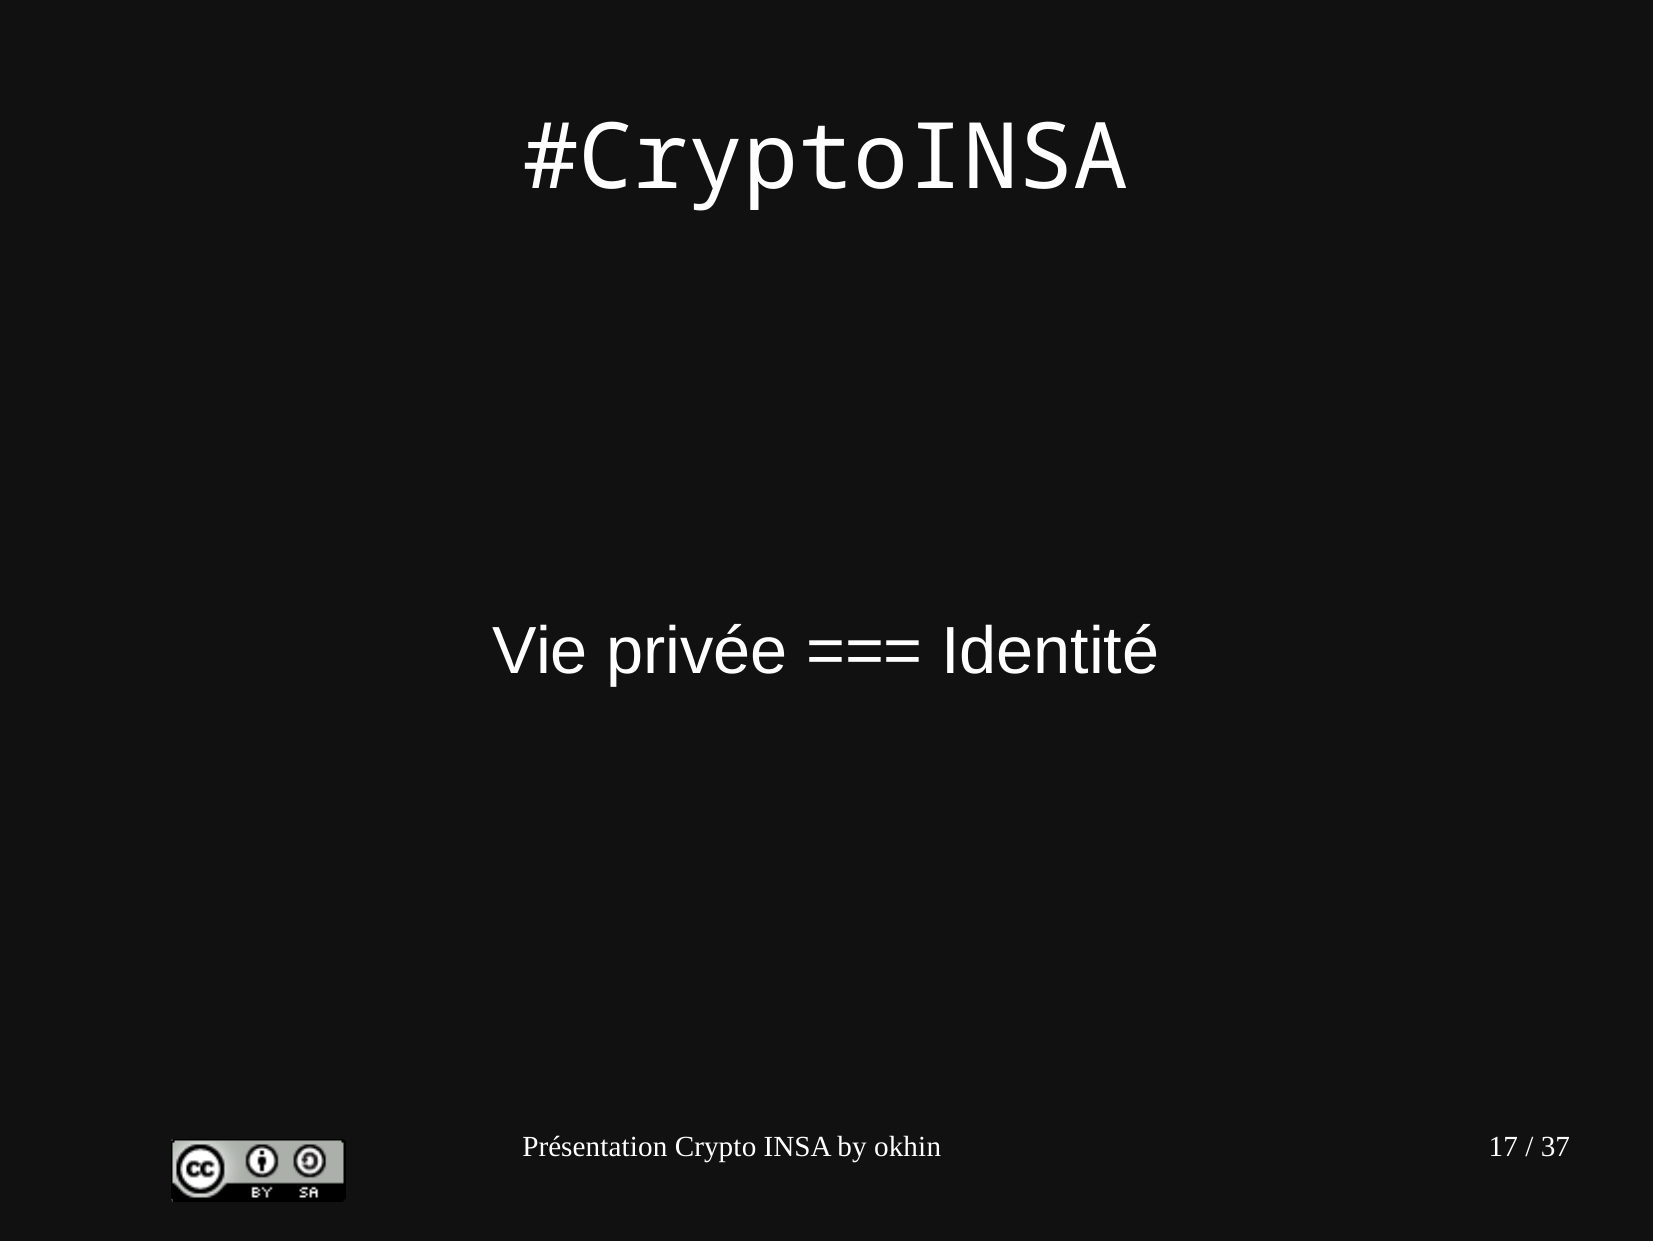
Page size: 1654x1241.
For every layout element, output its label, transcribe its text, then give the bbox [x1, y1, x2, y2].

subtitle Vie privée === Identité [82, 290, 1571, 1010]
picture [171, 1139, 346, 1202]
title #CryptoINSA [82, 49, 1571, 257]
